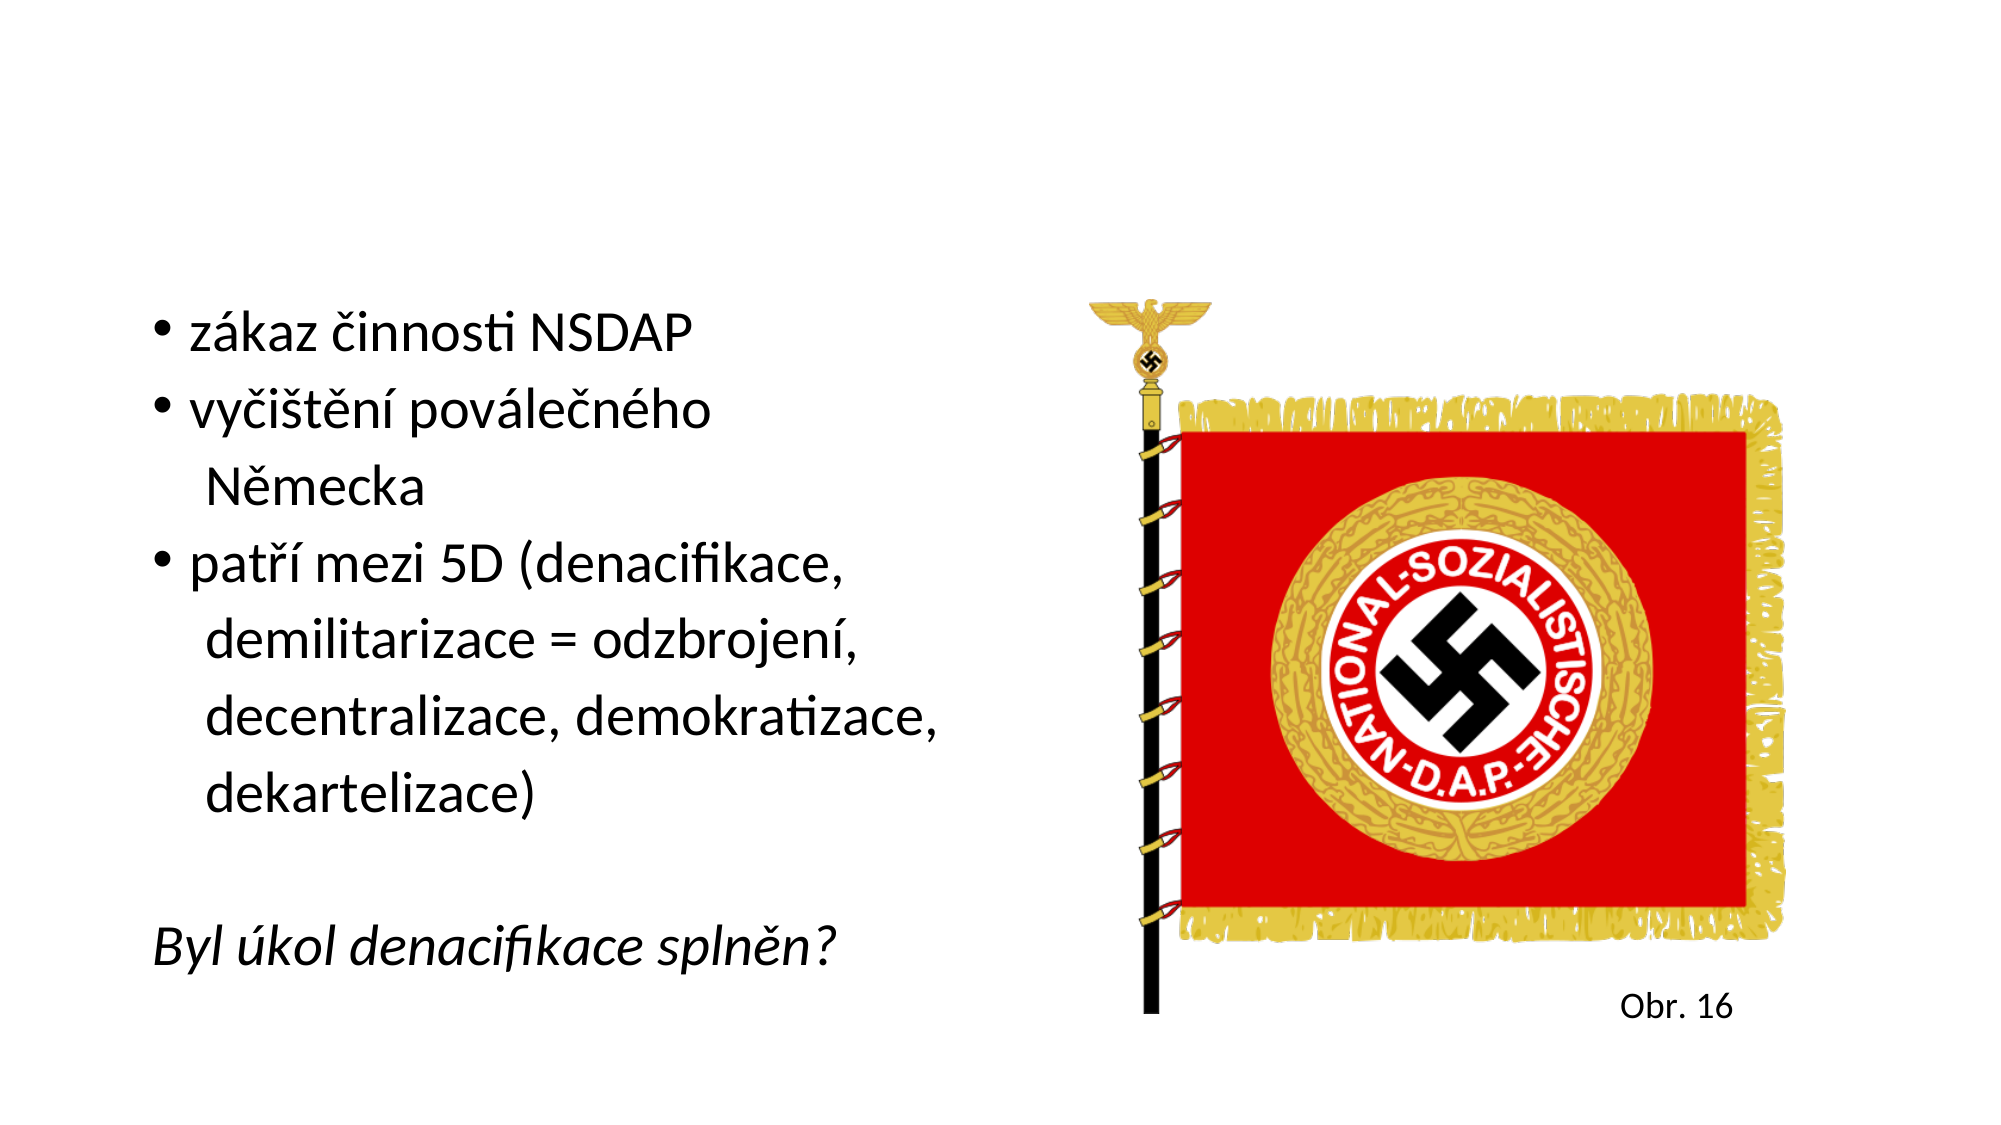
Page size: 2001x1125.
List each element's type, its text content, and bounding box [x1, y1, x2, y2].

text_box [1089, 299, 1786, 1014]
text_box Obr. 16 [1605, 973, 2001, 1034]
list zákaz činnosti NSDAP vyčištění poválečného Německa patří mezi 5D (denacifikace, demilitarizace = odzbrojení, decentralizace, demokratizace, dekartelizace) Byl úkol denacifikace splněn? [137, 299, 988, 1071]
